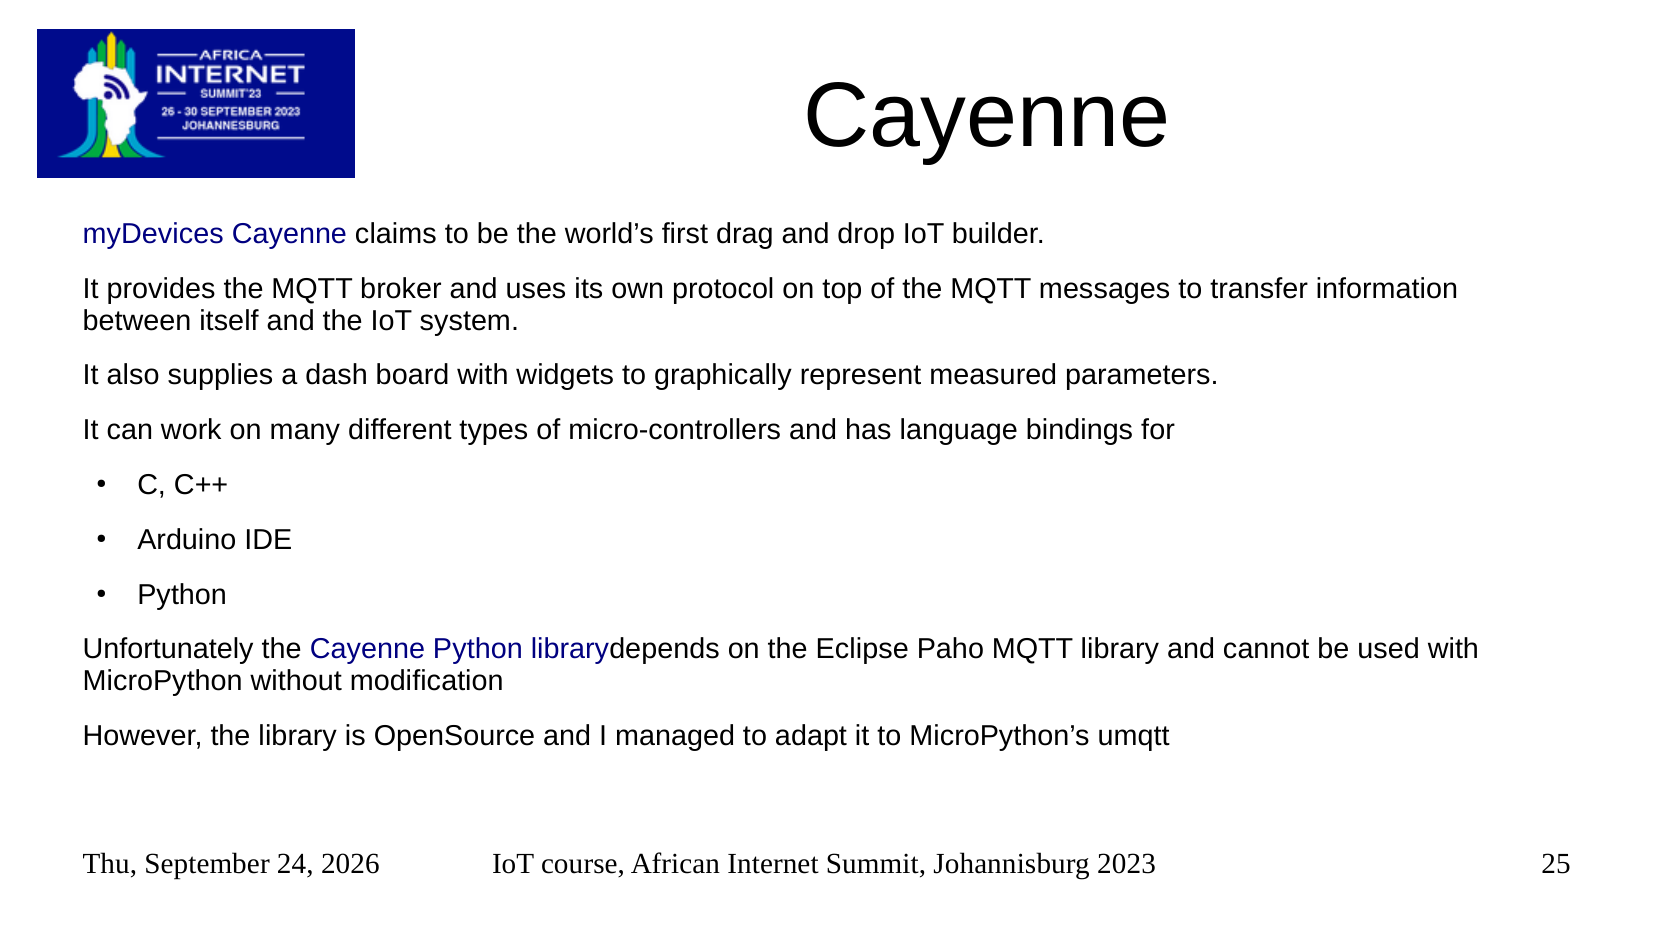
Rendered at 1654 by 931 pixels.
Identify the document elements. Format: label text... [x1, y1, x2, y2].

title Cayenne [403, 37, 1571, 193]
list myDevices Cayenne claims to be the world’s first drag and drop IoT builder. It provides the MQTT broker and uses its own protocol on top of the MQTT messages to transfer information between itself and the IoT system. It also supplies a dash board with widgets to graphically represent measured parameters. It can work on many different types of micro-controllers and has language bindings for C, C++ Arduino IDE Python Unfortunately the Cayenne Python librarydepends on the Eclipse Paho MQTT library and cannot be used with MicroPython without modification However, the library is OpenSource and I managed to adapt it to MicroPython’s umqtt [82, 217, 1571, 758]
picture [37, 29, 355, 178]
